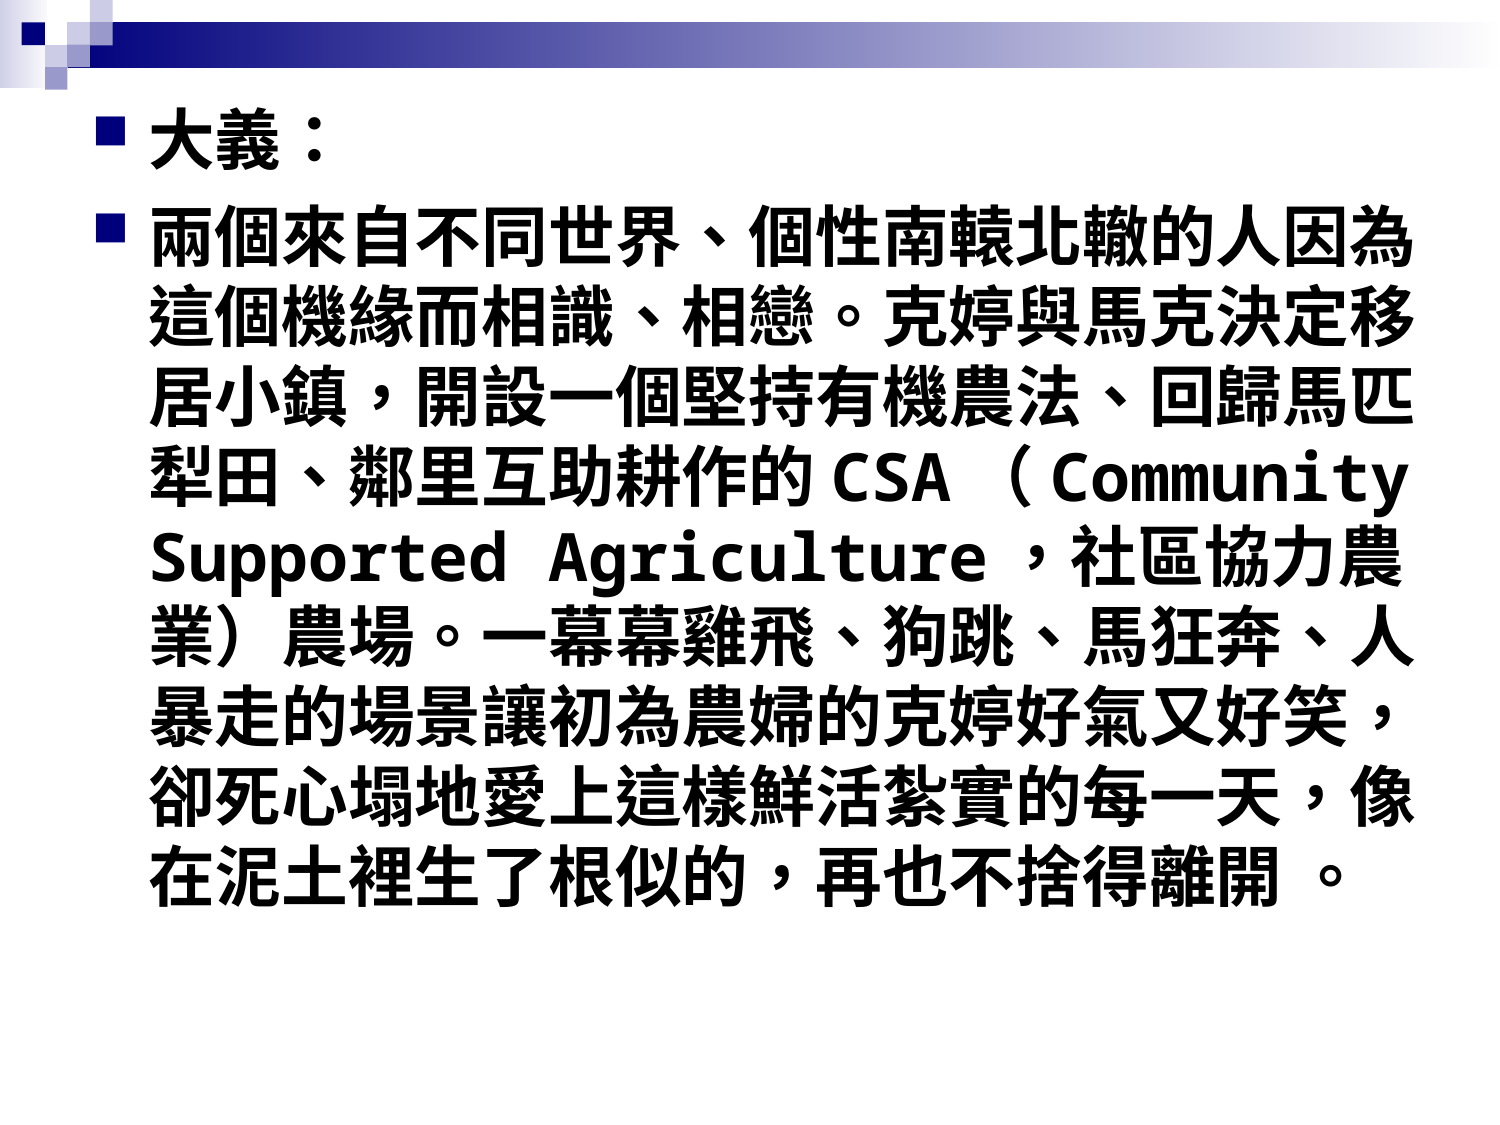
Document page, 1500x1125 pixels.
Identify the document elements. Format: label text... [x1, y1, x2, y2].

list 大義： 兩個來自不同世界、個性南轅北轍的人因為這個機緣而相識、相戀。克婷與馬克決定移居小鎮，開設一個堅持有機農法、回歸馬匹犁田、鄰里互助耕作的CSA（Community Supported Agriculture，社區協力農業）農場。一幕幕雞飛、狗跳、馬狂奔、人暴走的場景讓初為農婦的克婷好氣又好笑，卻死心塌地愛上這樣鮮活紮實的每一天，像在泥土裡生了根似的，再也不捨得離開 。 [76, 90, 1449, 1047]
